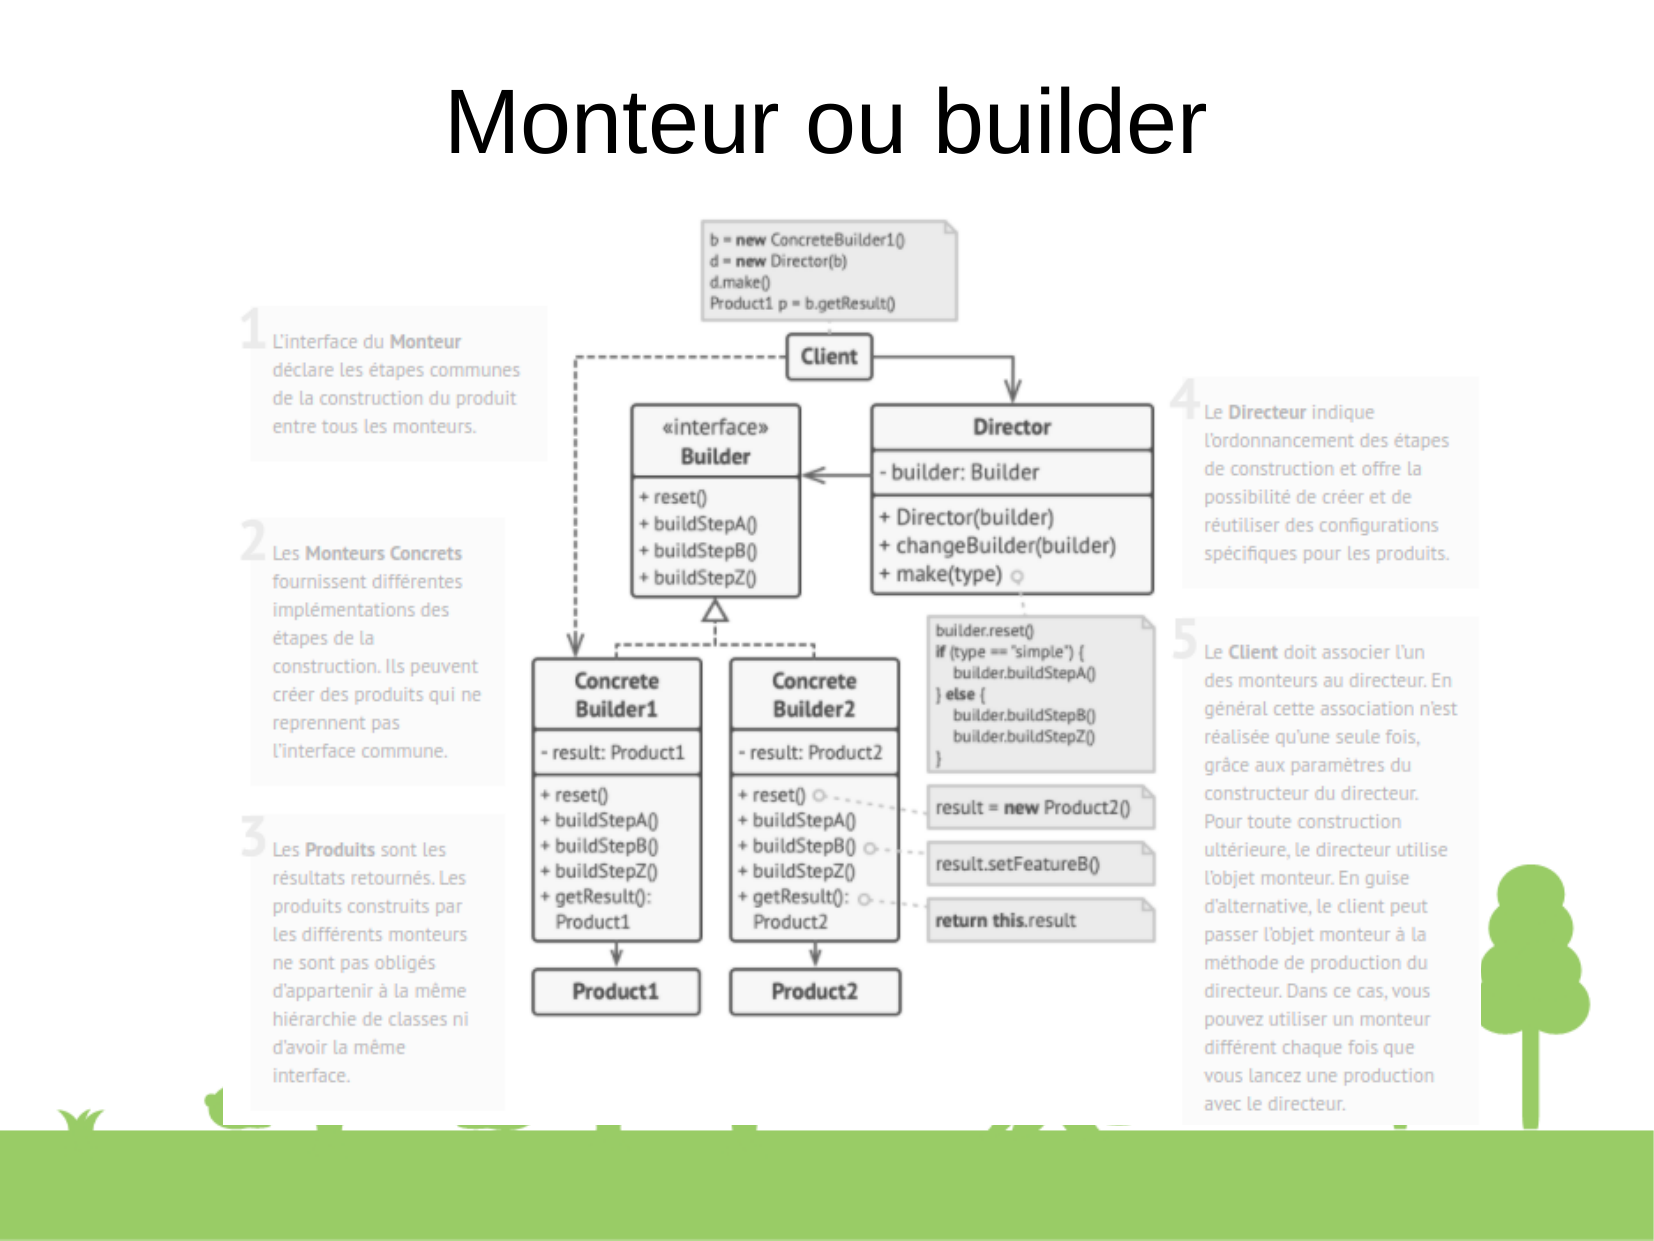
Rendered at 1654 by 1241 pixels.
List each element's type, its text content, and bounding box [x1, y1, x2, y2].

picture [0, 0, 1654, 1241]
title Monteur ou builder [82, 49, 1571, 196]
